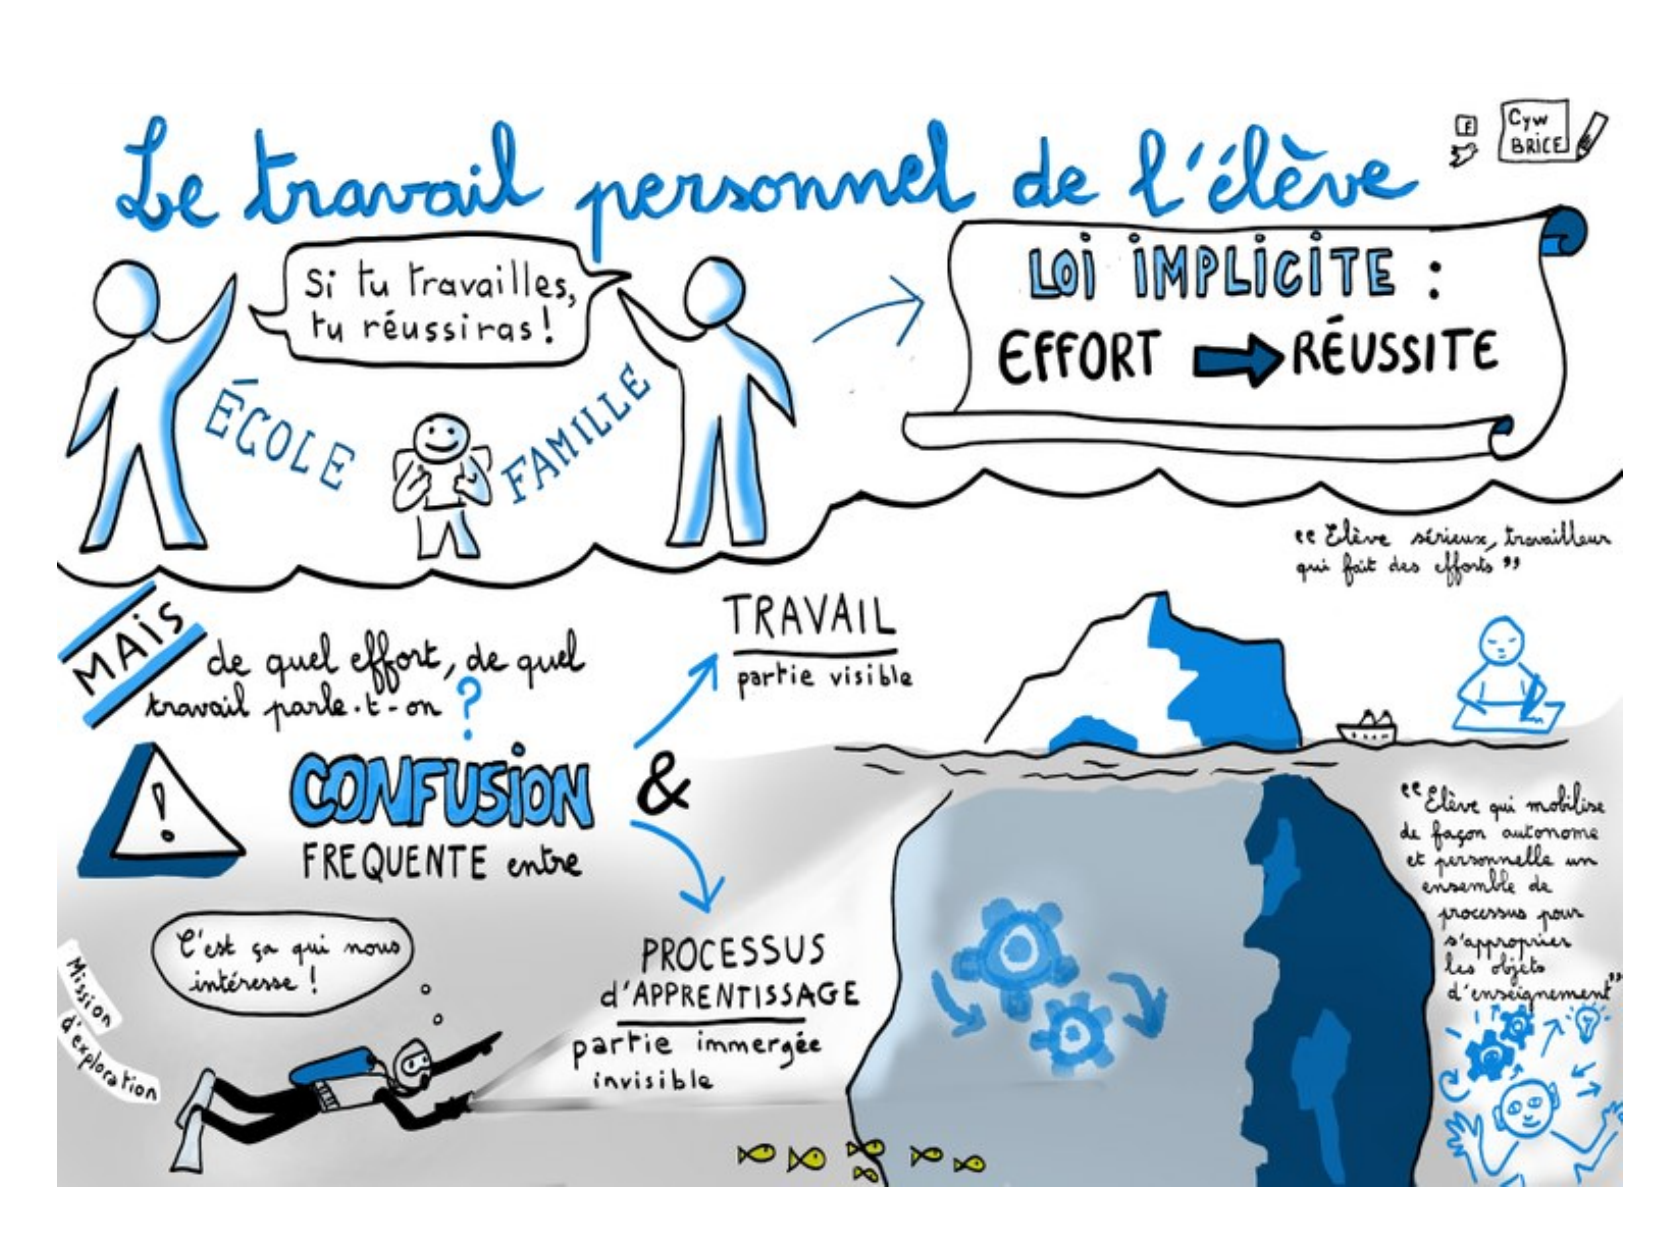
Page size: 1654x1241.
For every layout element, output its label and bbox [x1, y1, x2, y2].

picture [57, 82, 1623, 1187]
